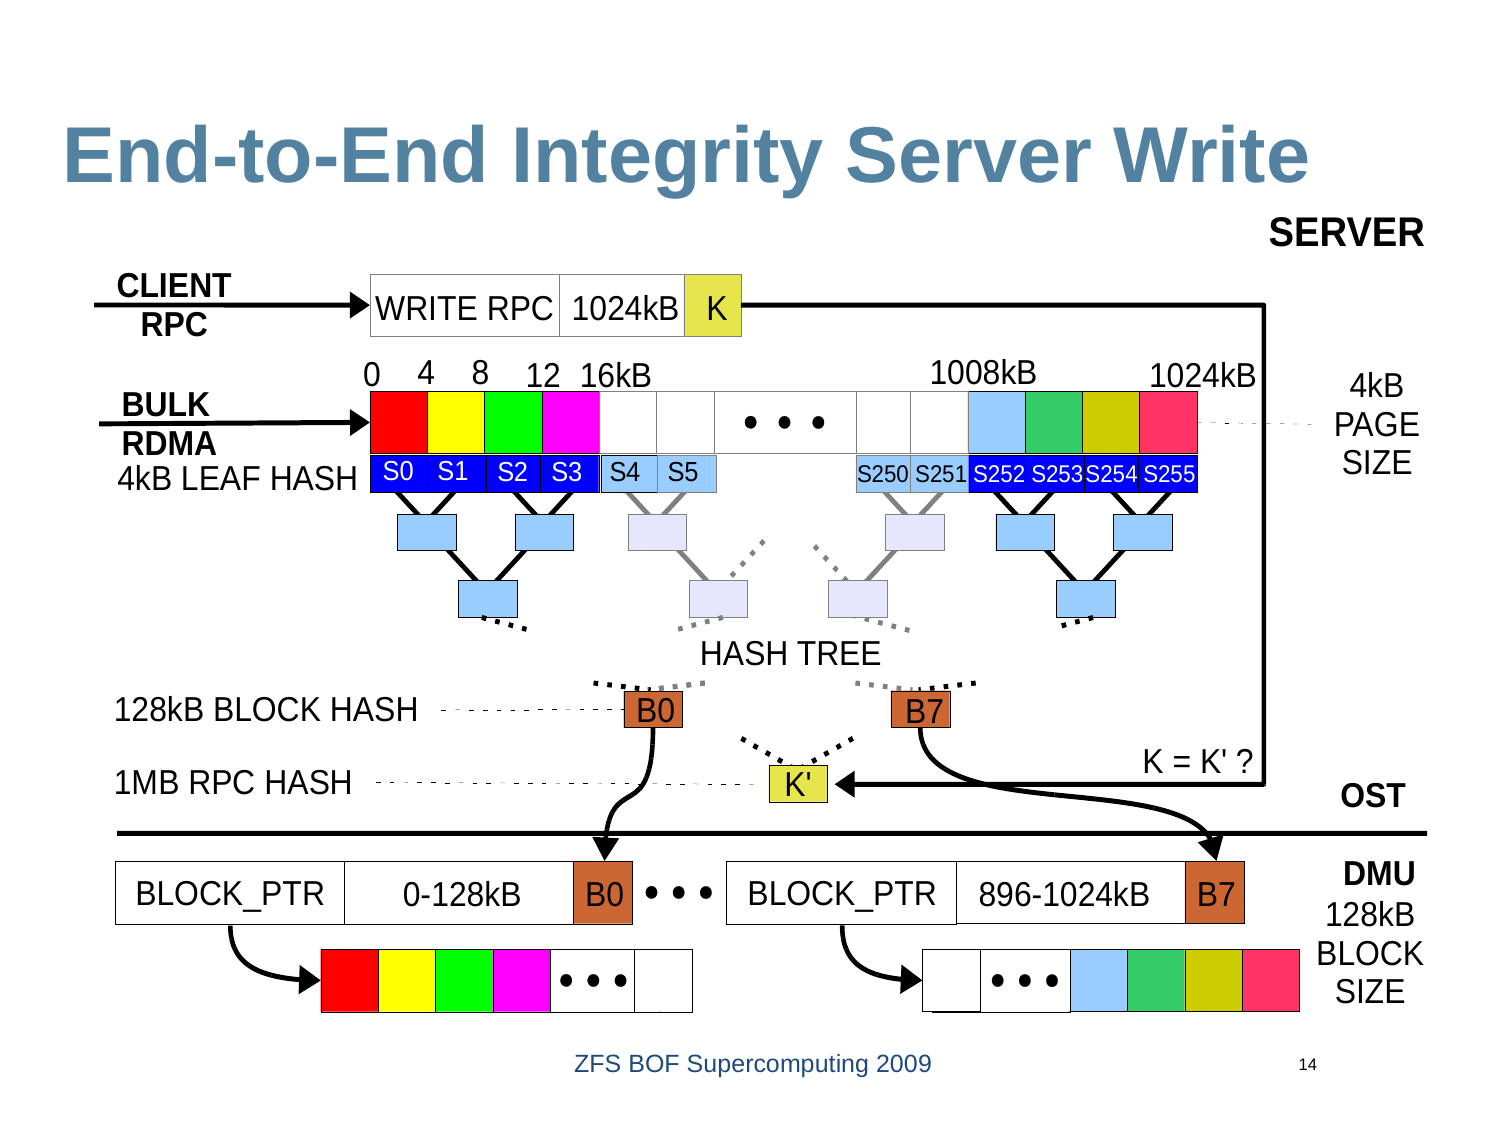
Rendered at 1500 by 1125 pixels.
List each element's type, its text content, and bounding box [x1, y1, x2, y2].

title End-to-End Integrity Server Write [62, 122, 1425, 258]
chart [72, 163, 1500, 1108]
